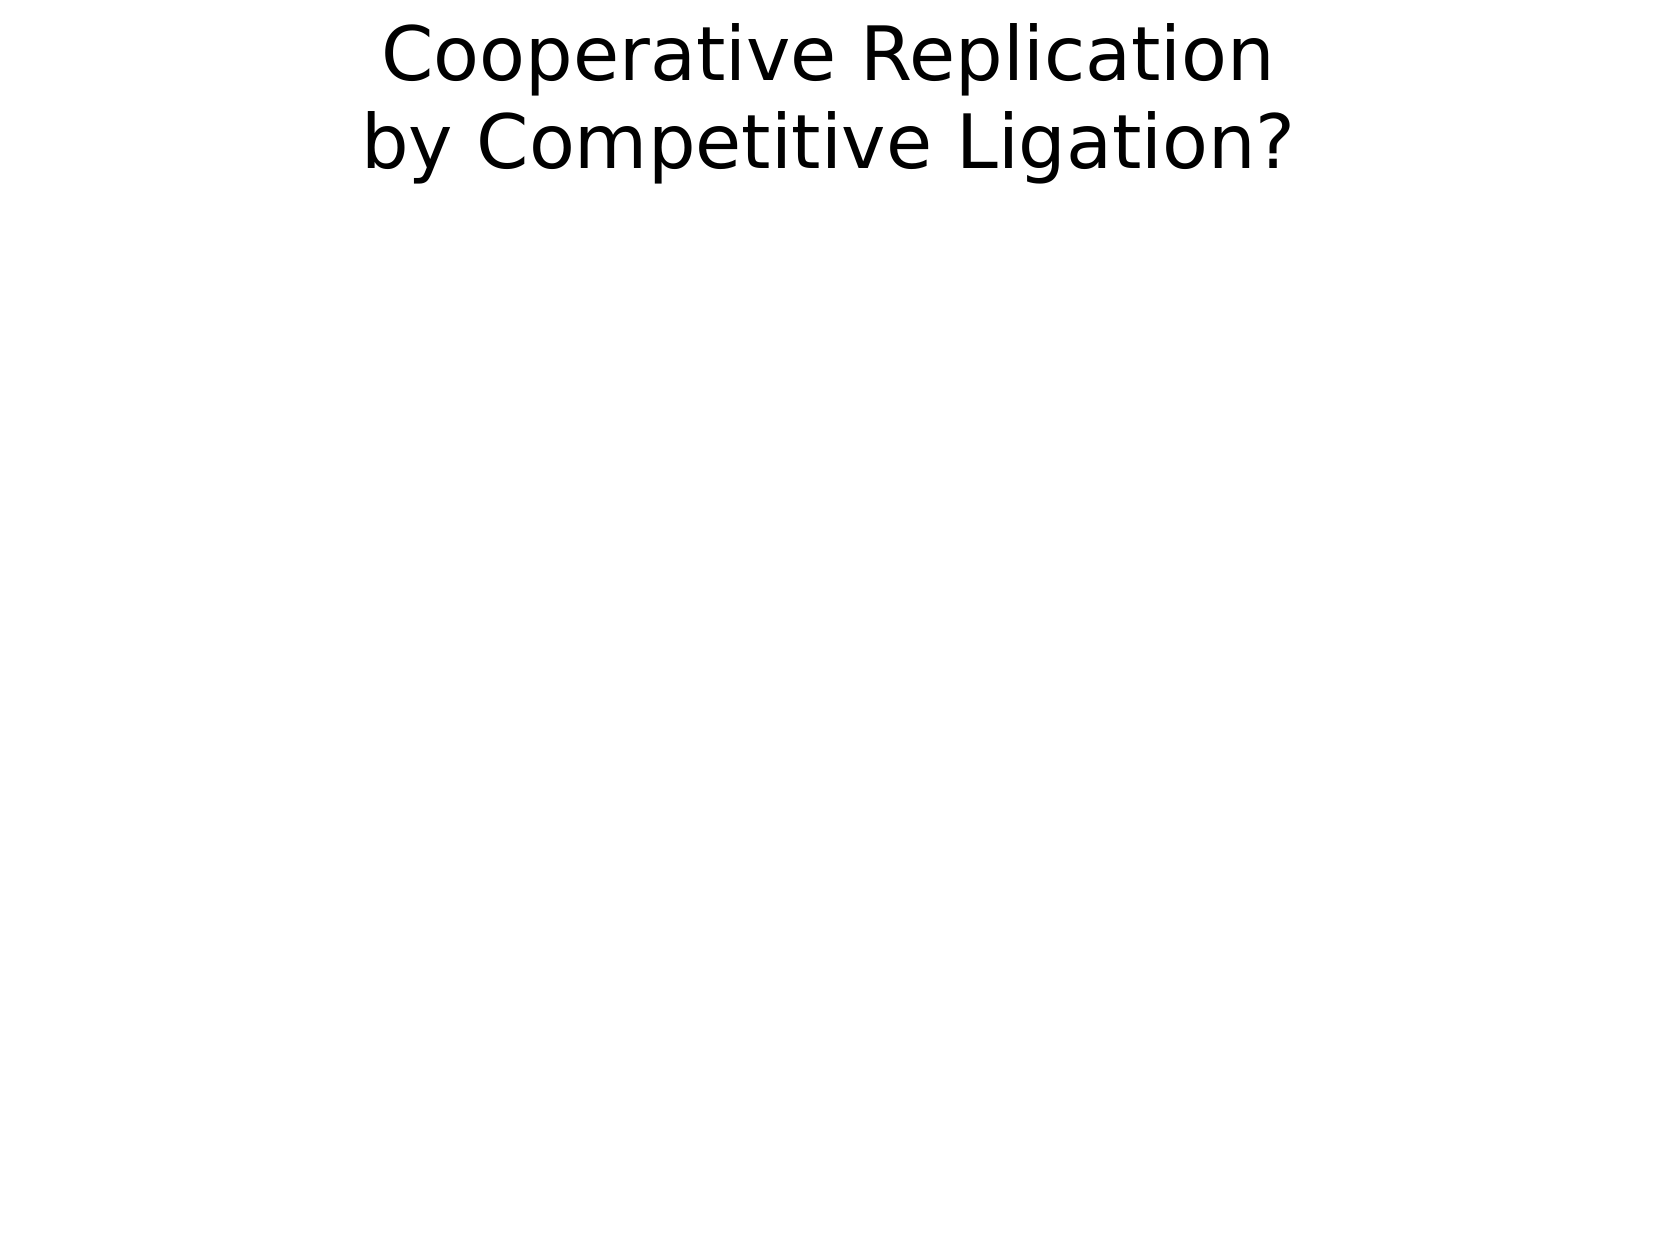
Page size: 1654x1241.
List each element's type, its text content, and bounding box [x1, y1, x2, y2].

title Cooperative Replication by Competitive Ligation? [0, 10, 1654, 187]
